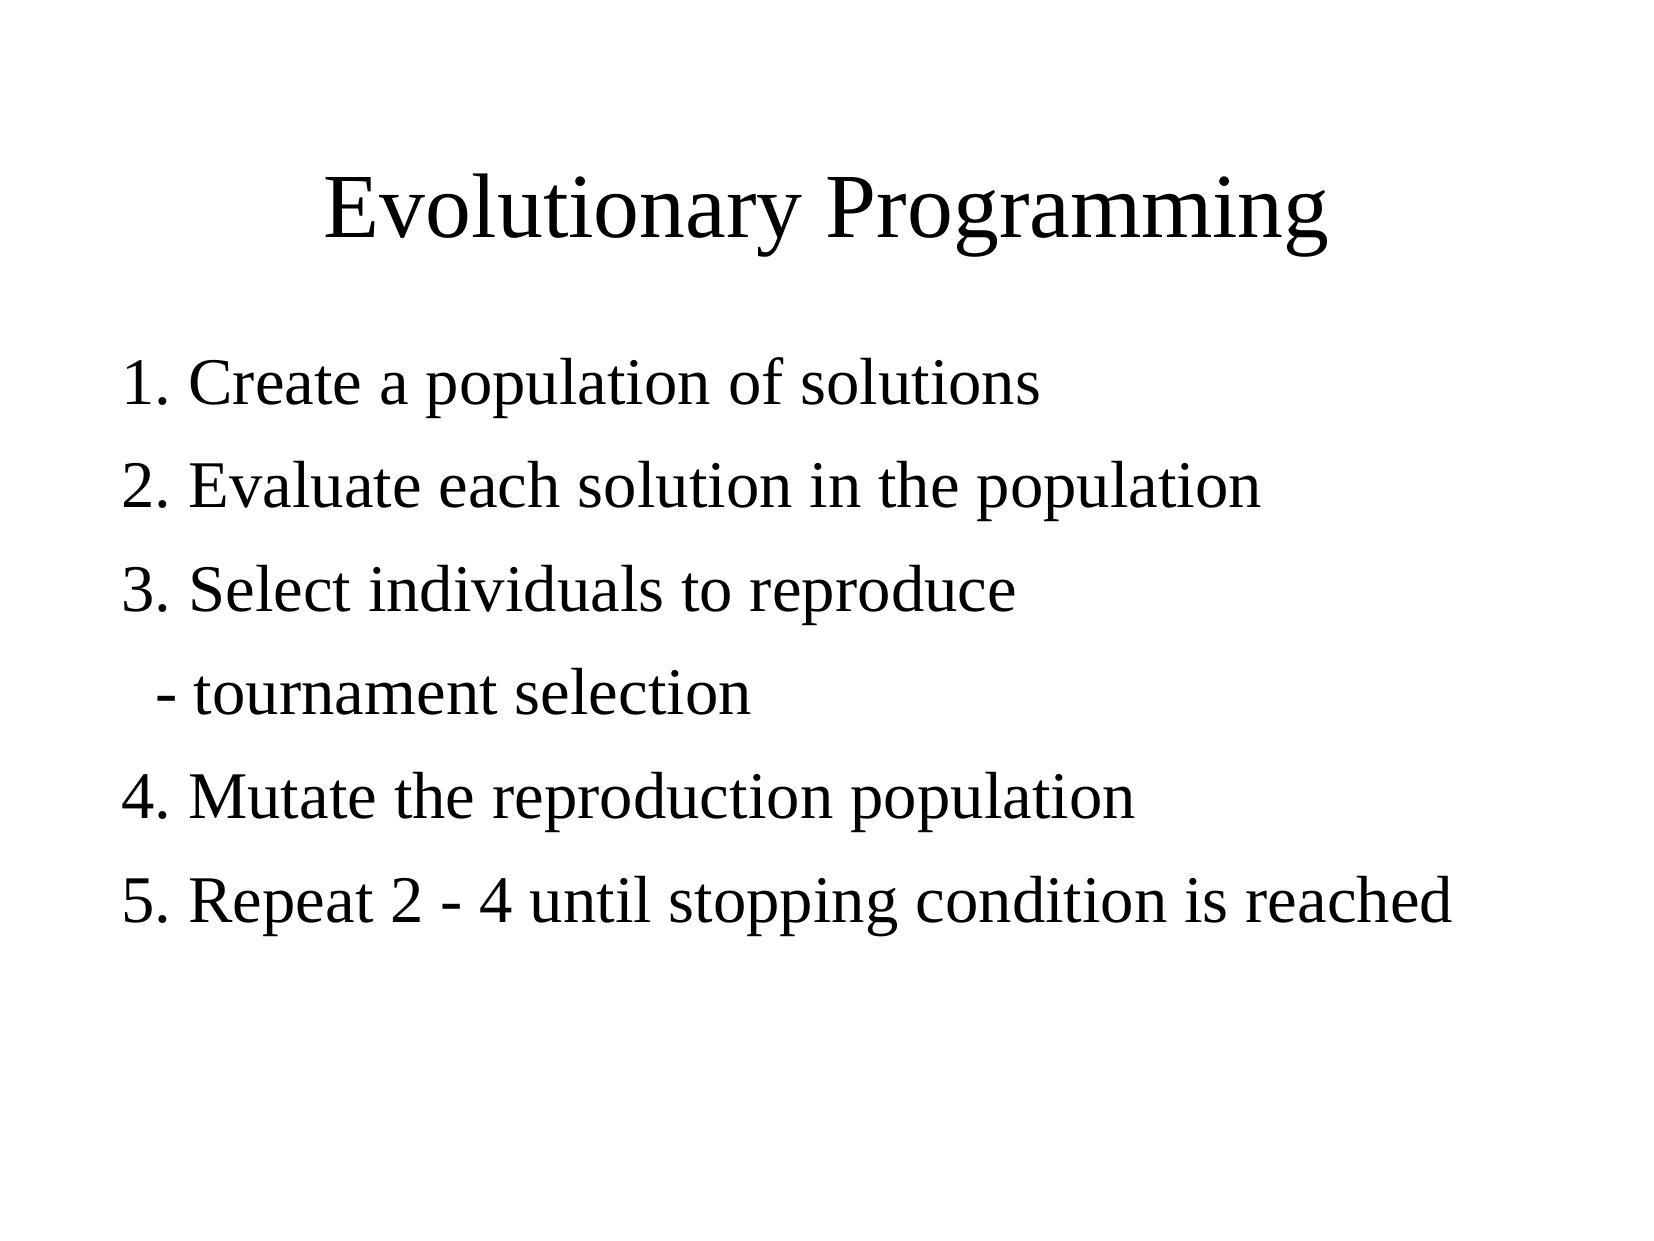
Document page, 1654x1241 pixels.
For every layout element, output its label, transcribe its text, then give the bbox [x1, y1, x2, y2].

list 1. Create a population of solutions 2. Evaluate each solution in the population 3. Select individuals to reproduce - tournament selection 4. Mutate the reproduction population 5. Repeat 2 - 4 until stopping condition is reached [121, 344, 1534, 1127]
title Evolutionary Programming [121, 102, 1534, 311]
